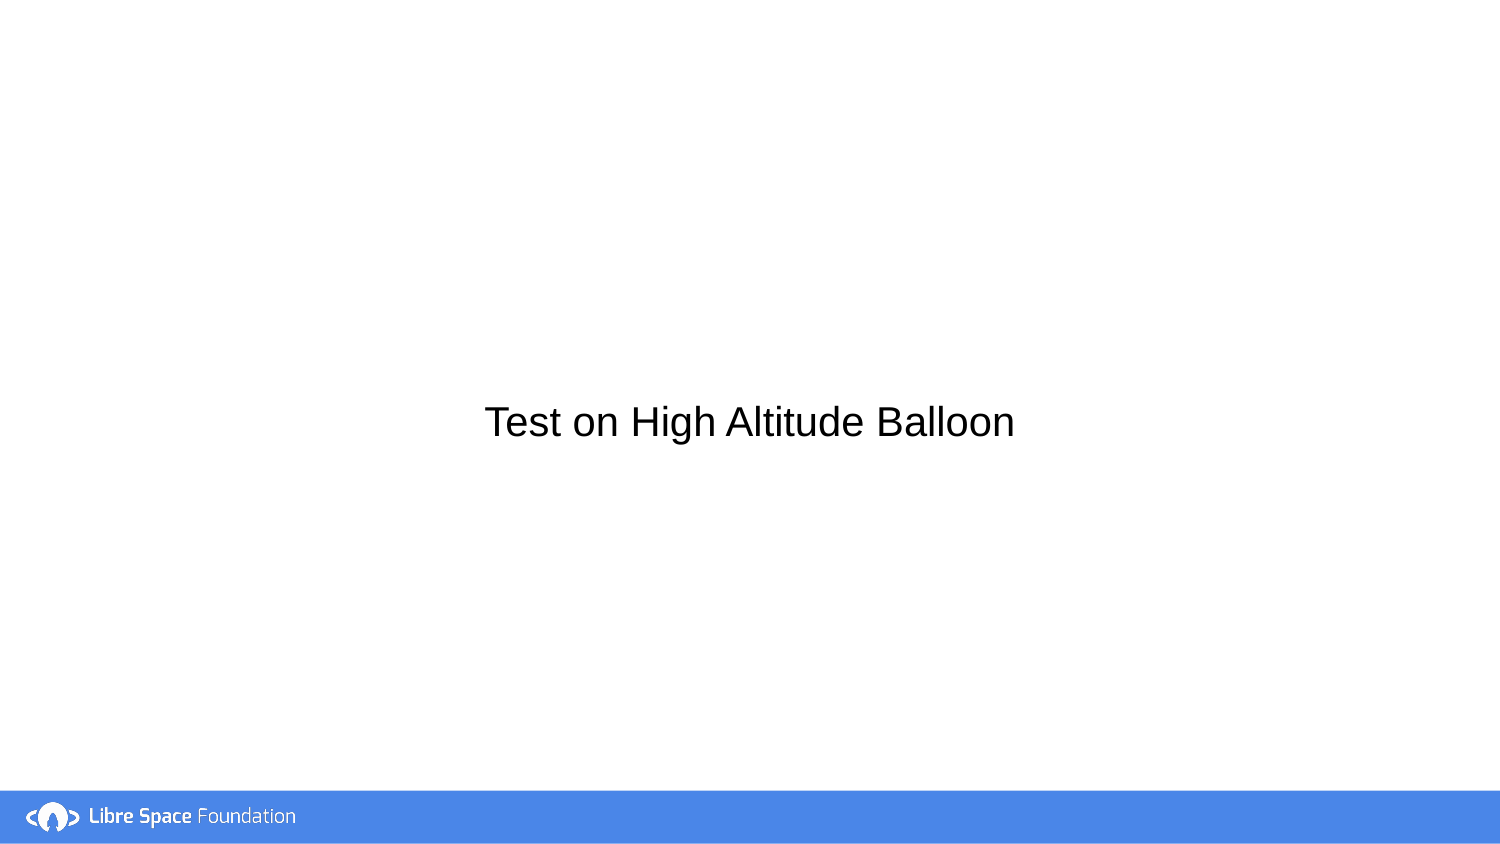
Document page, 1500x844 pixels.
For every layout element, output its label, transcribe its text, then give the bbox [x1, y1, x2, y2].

picture [26, 802, 295, 832]
title Test on High Altitude Balloon [51, 352, 1449, 491]
